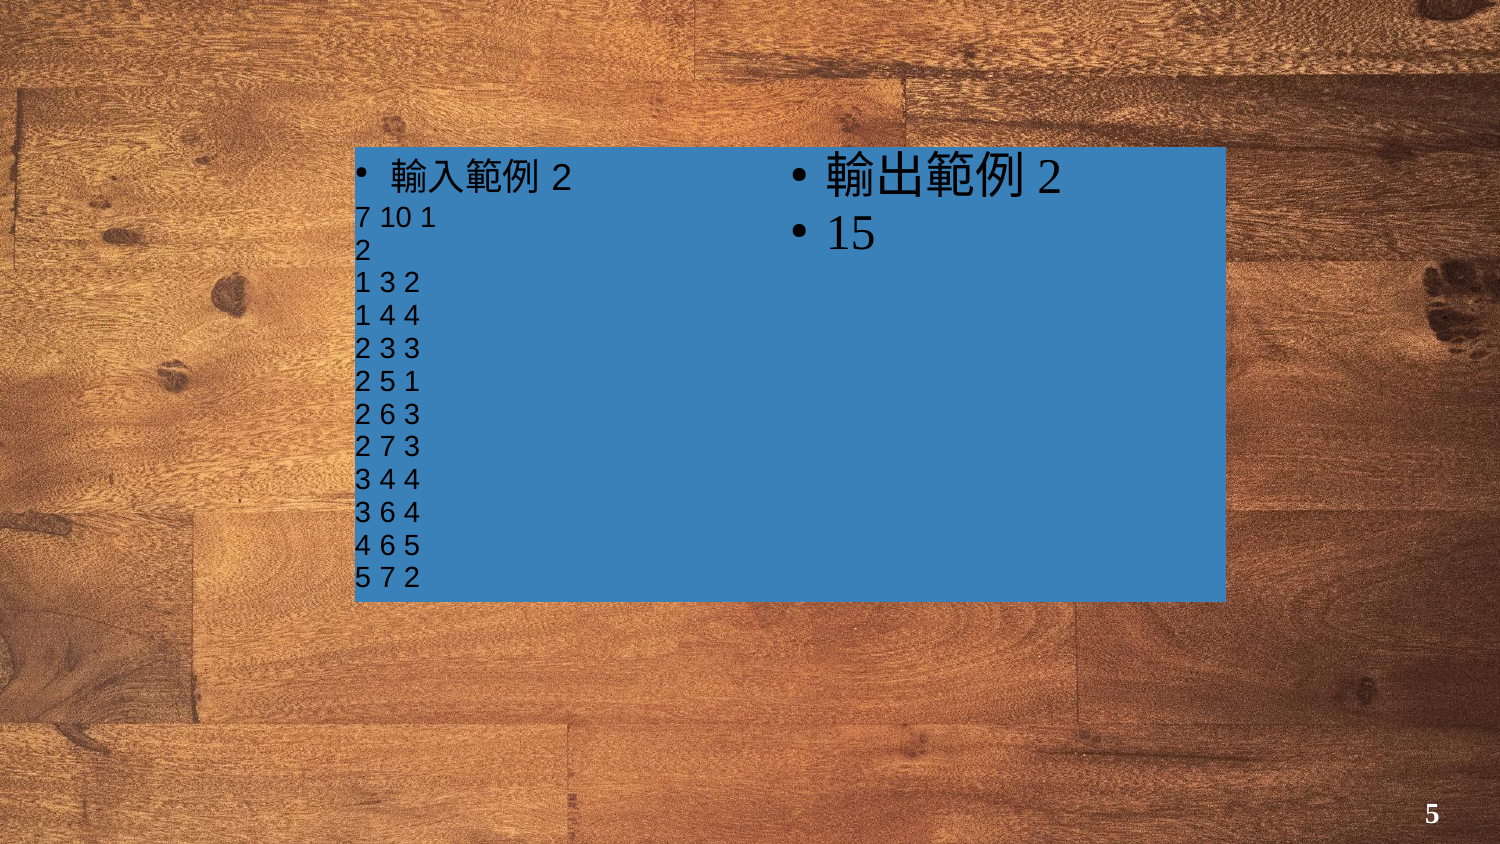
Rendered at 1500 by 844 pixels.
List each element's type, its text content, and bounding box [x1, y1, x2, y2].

table_header 輸入範例2 7 10 1 2 1 3 2 1 4 4 2 3 3 2 5 1 2 6 3 2 7 3 3 4 4 3 6 4 4 6 5 5 7 2 [355, 147, 790, 602]
table_header 輸出範例2 15 [790, 147, 1226, 602]
slide_number 4 [1410, 779, 1500, 844]
